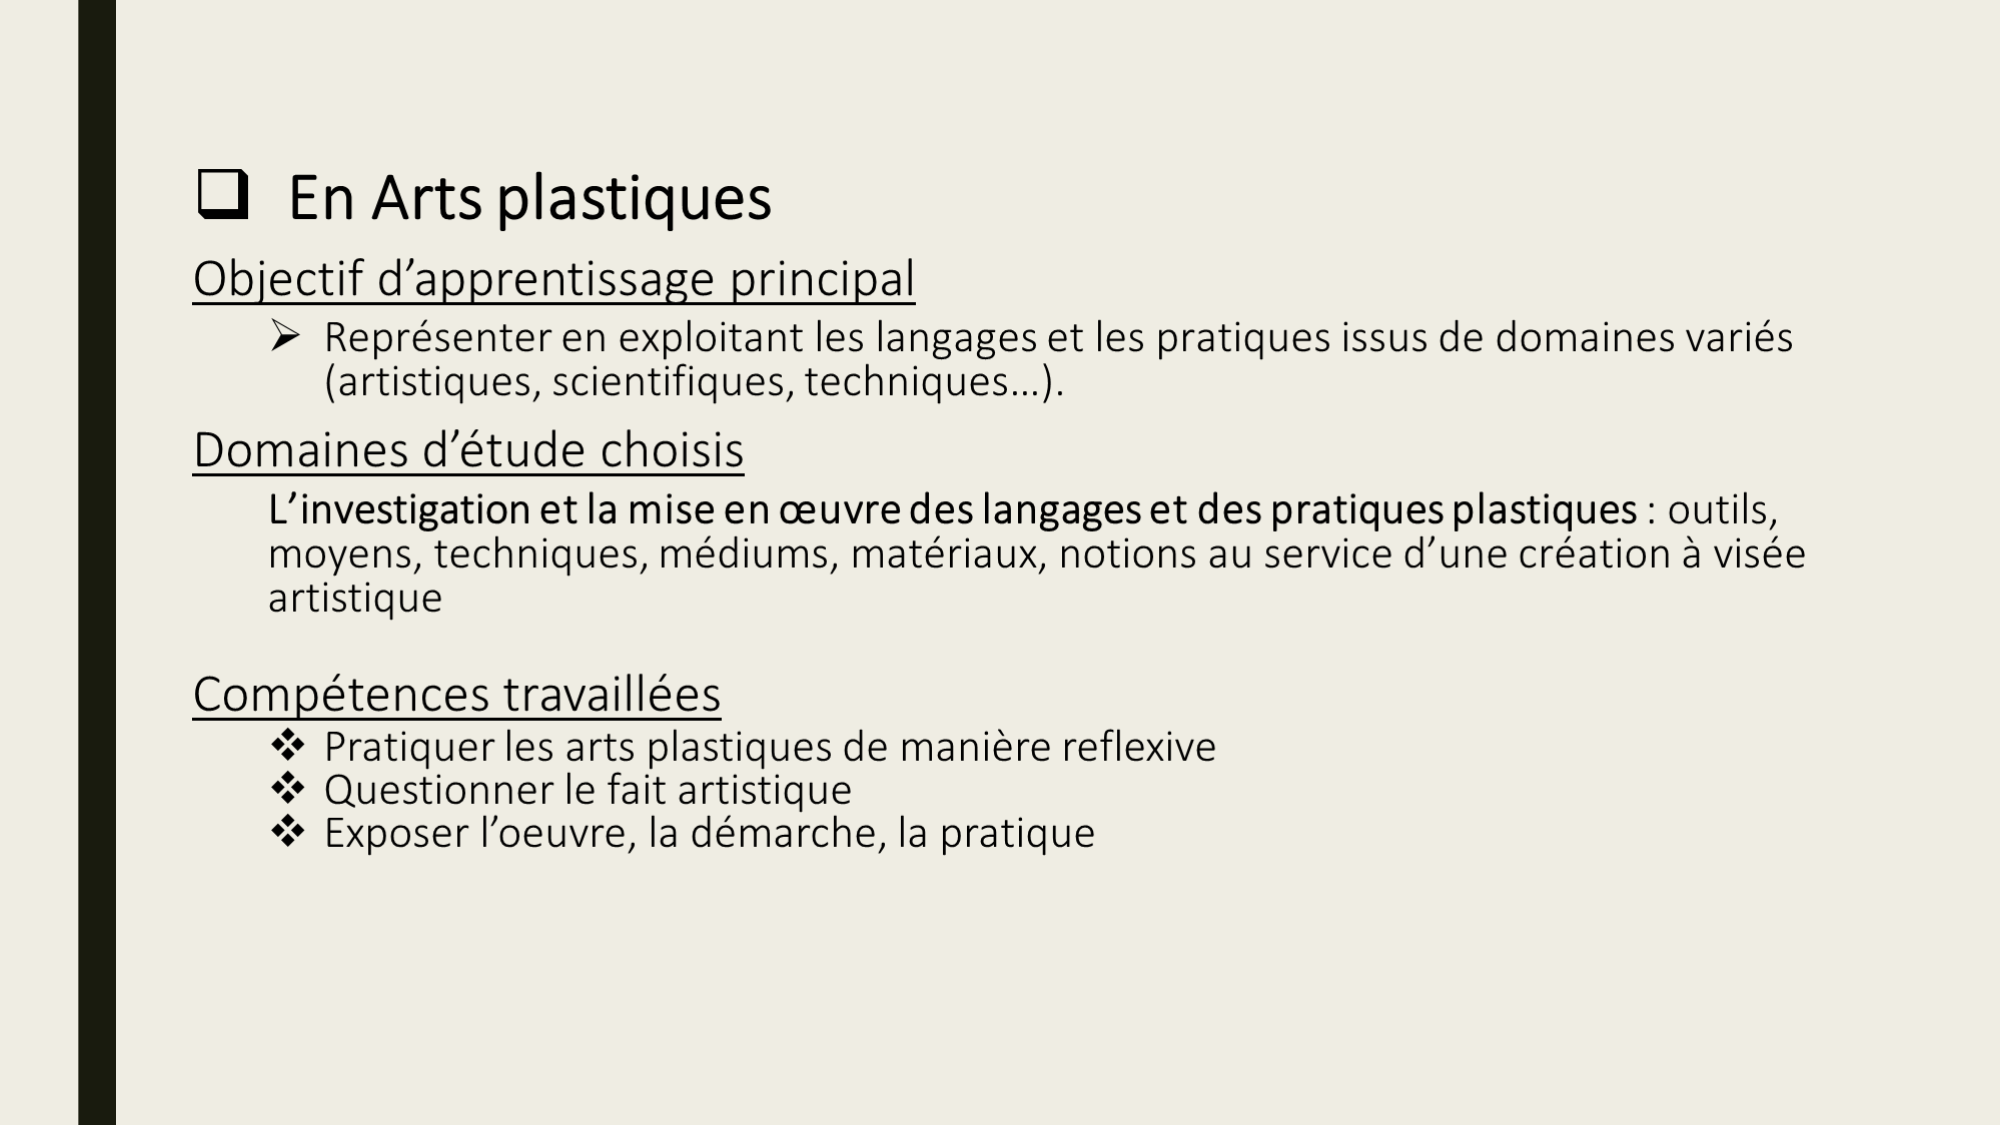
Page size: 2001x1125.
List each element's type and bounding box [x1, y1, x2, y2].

picture [153, 134, 1847, 991]
